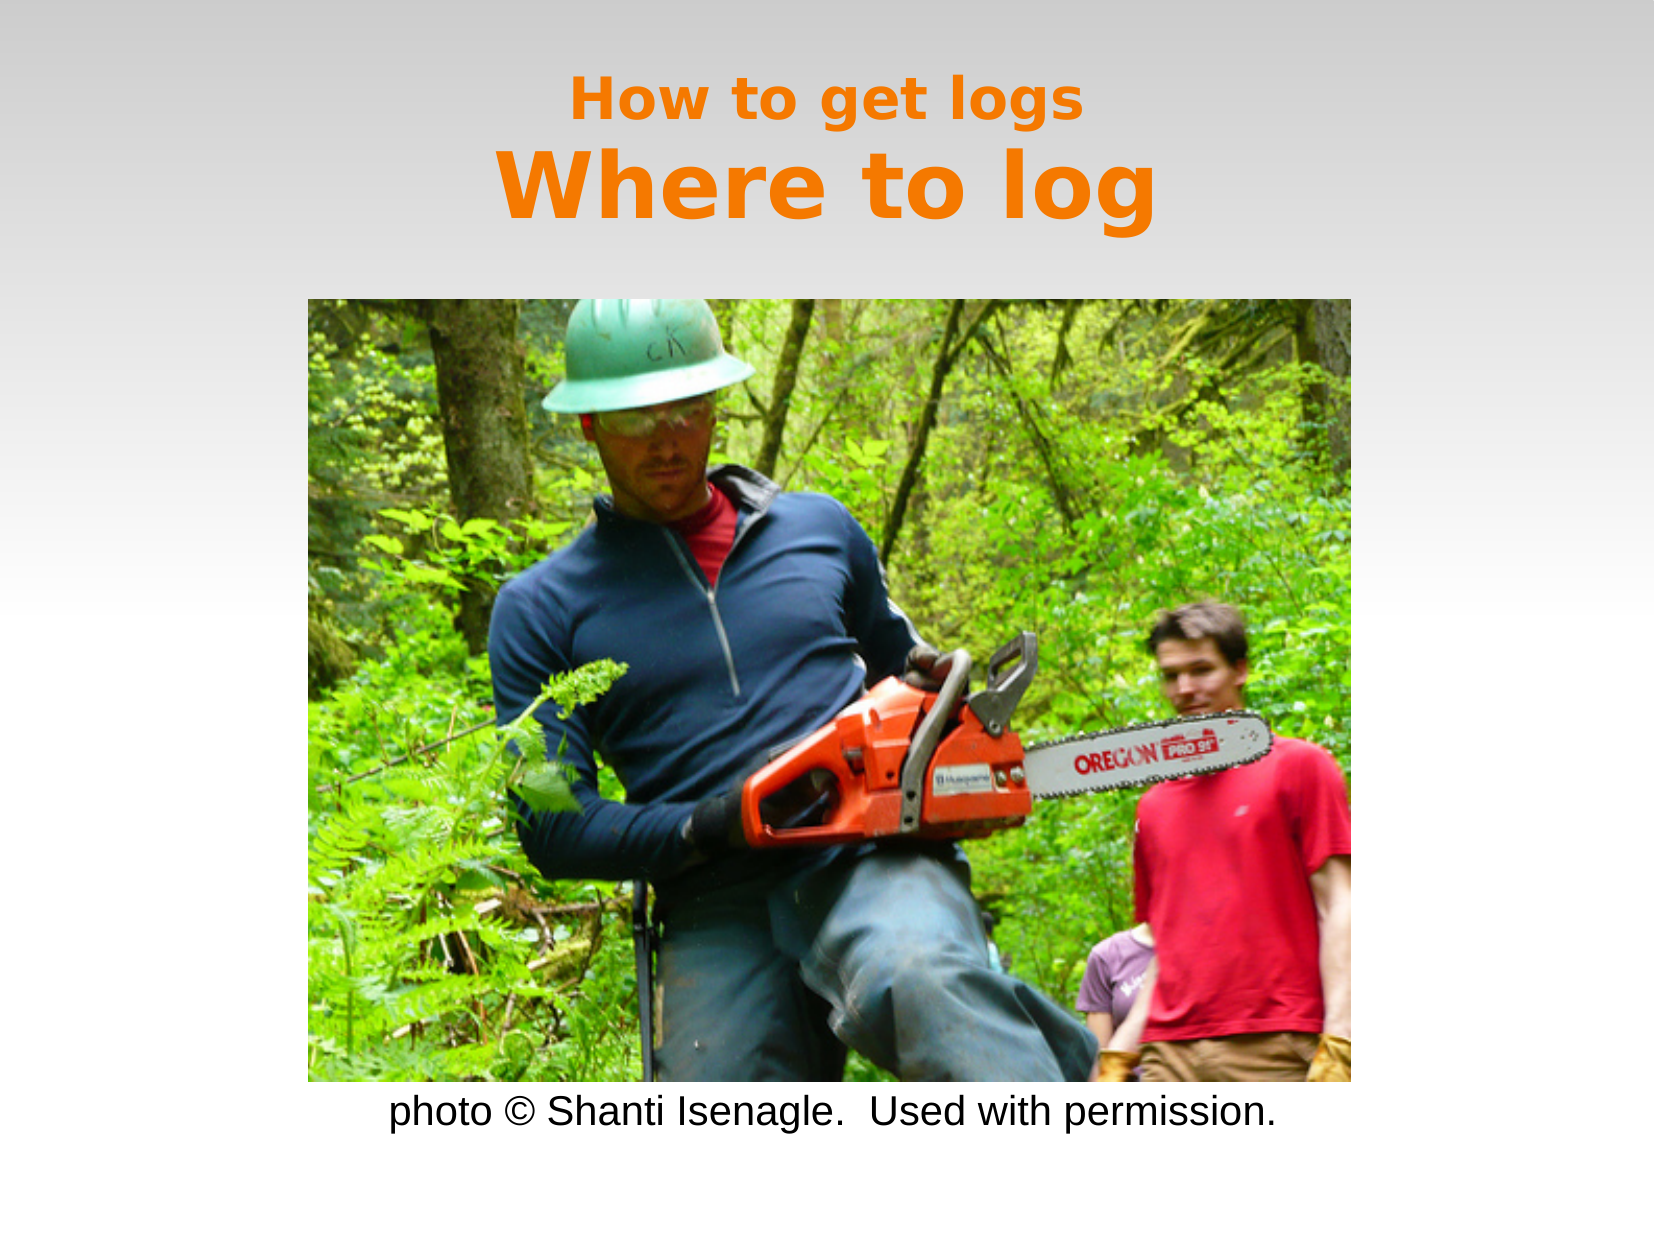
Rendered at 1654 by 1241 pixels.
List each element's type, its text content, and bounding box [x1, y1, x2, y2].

picture [308, 299, 1351, 1082]
list photo © Shanti Isenagle. Used with permission. [300, 1087, 1571, 1135]
title How to get logs Where to log [82, 49, 1571, 257]
